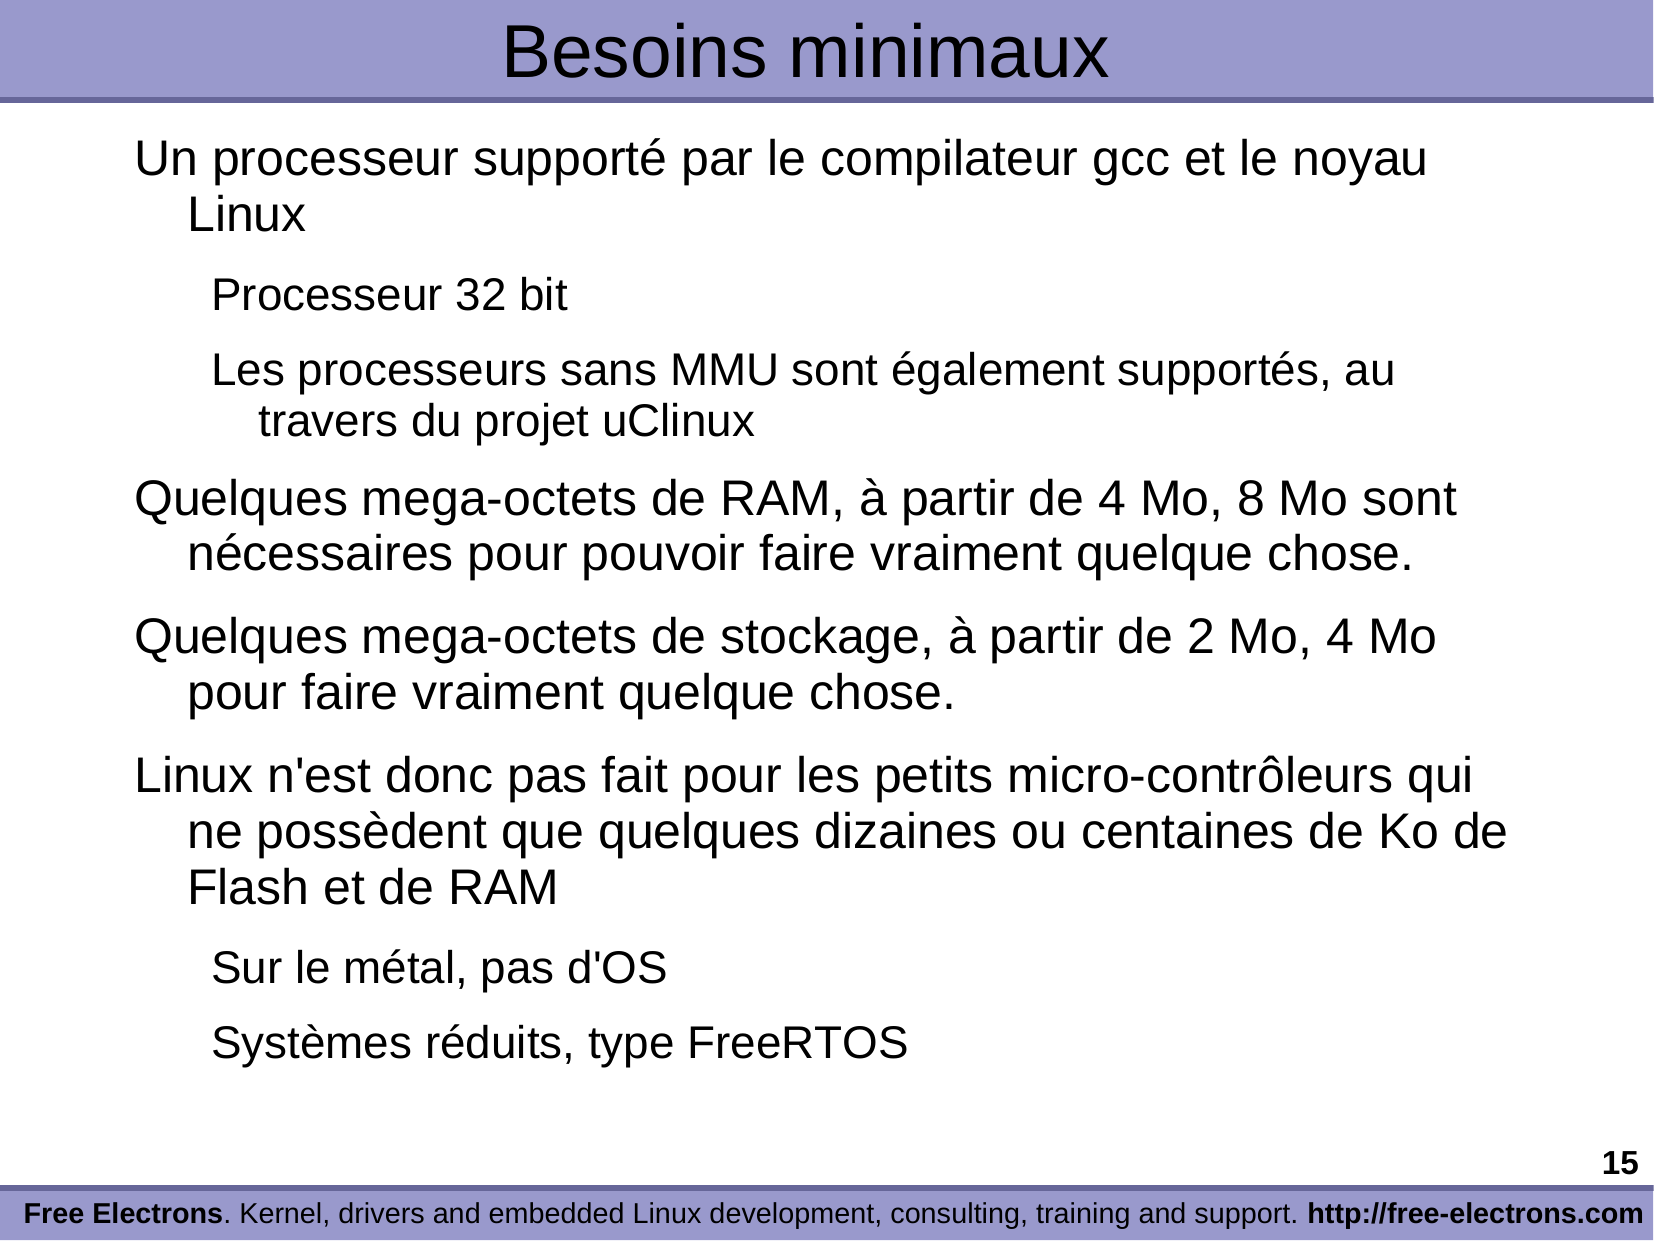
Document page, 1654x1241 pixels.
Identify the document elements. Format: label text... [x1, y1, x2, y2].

title Besoins minimaux [60, 4, 1551, 98]
list Un processeur supporté par le compilateur gcc et le noyau Linux Processeur 32 bit Les processeurs sans MMU sont également supportés, au travers du projet uClinux Quelques mega-octets de RAM, à partir de 4 Mo, 8 Mo sont nécessaires pour pouvoir faire vraiment quelque chose. Quelques mega-octets de stockage, à partir de 2 Mo, 4 Mo pour faire vraiment quelque chose. Linux n'est donc pas fait pour les petits micro-contrôleurs qui ne possèdent que quelques dizaines ou centaines de Ko de Flash et de RAM Sur le métal, pas d'OS Systèmes réduits, type FreeRTOS [116, 130, 1529, 1153]
